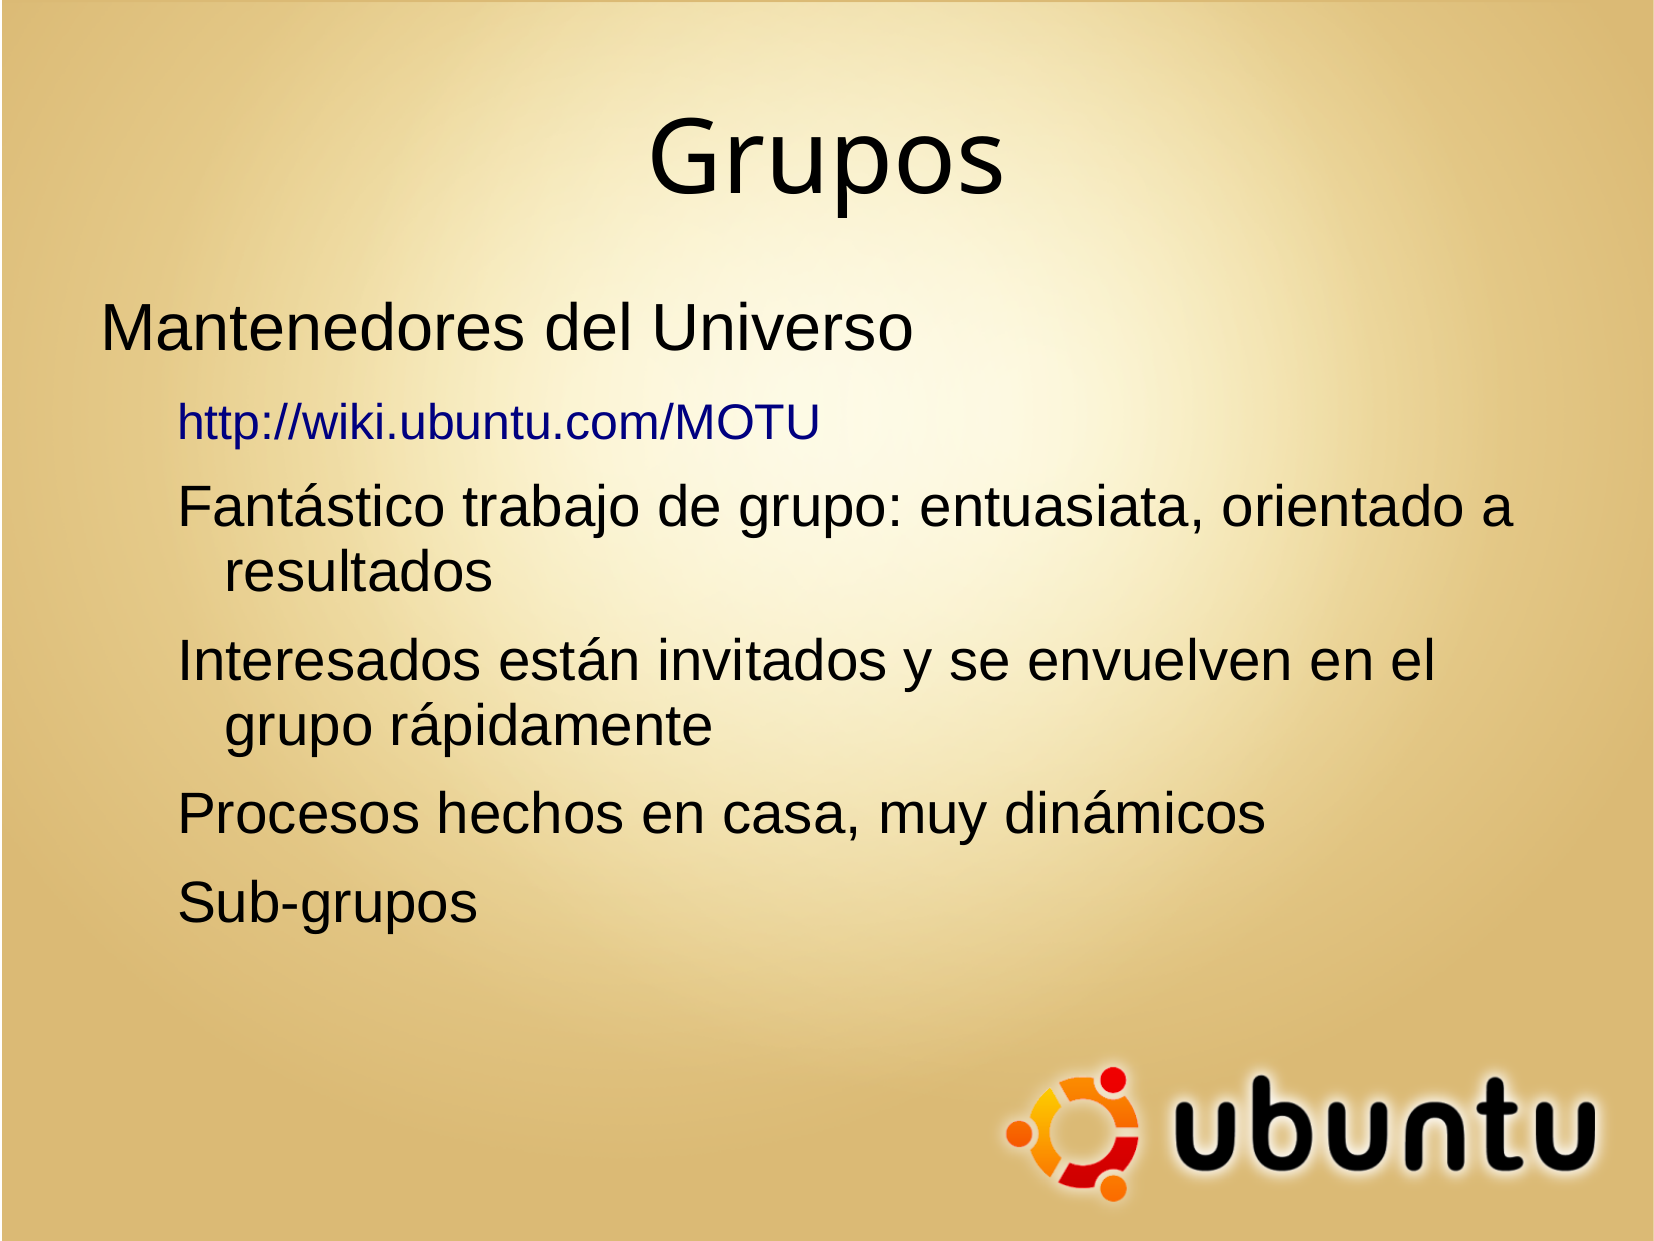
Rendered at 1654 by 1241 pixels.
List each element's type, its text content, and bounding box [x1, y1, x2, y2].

picture [2, 0, 1654, 1241]
list Mantenedores del Universo http://wiki.ubuntu.com/MOTU Fantástico trabajo de grupo: entuasiata, orientado a resultados Interesados están invitados y se envuelven en el grupo rápidamente Procesos hechos en casa, muy dinámicos Sub-grupos [82, 290, 1571, 1109]
title Grupos [82, 49, 1571, 257]
